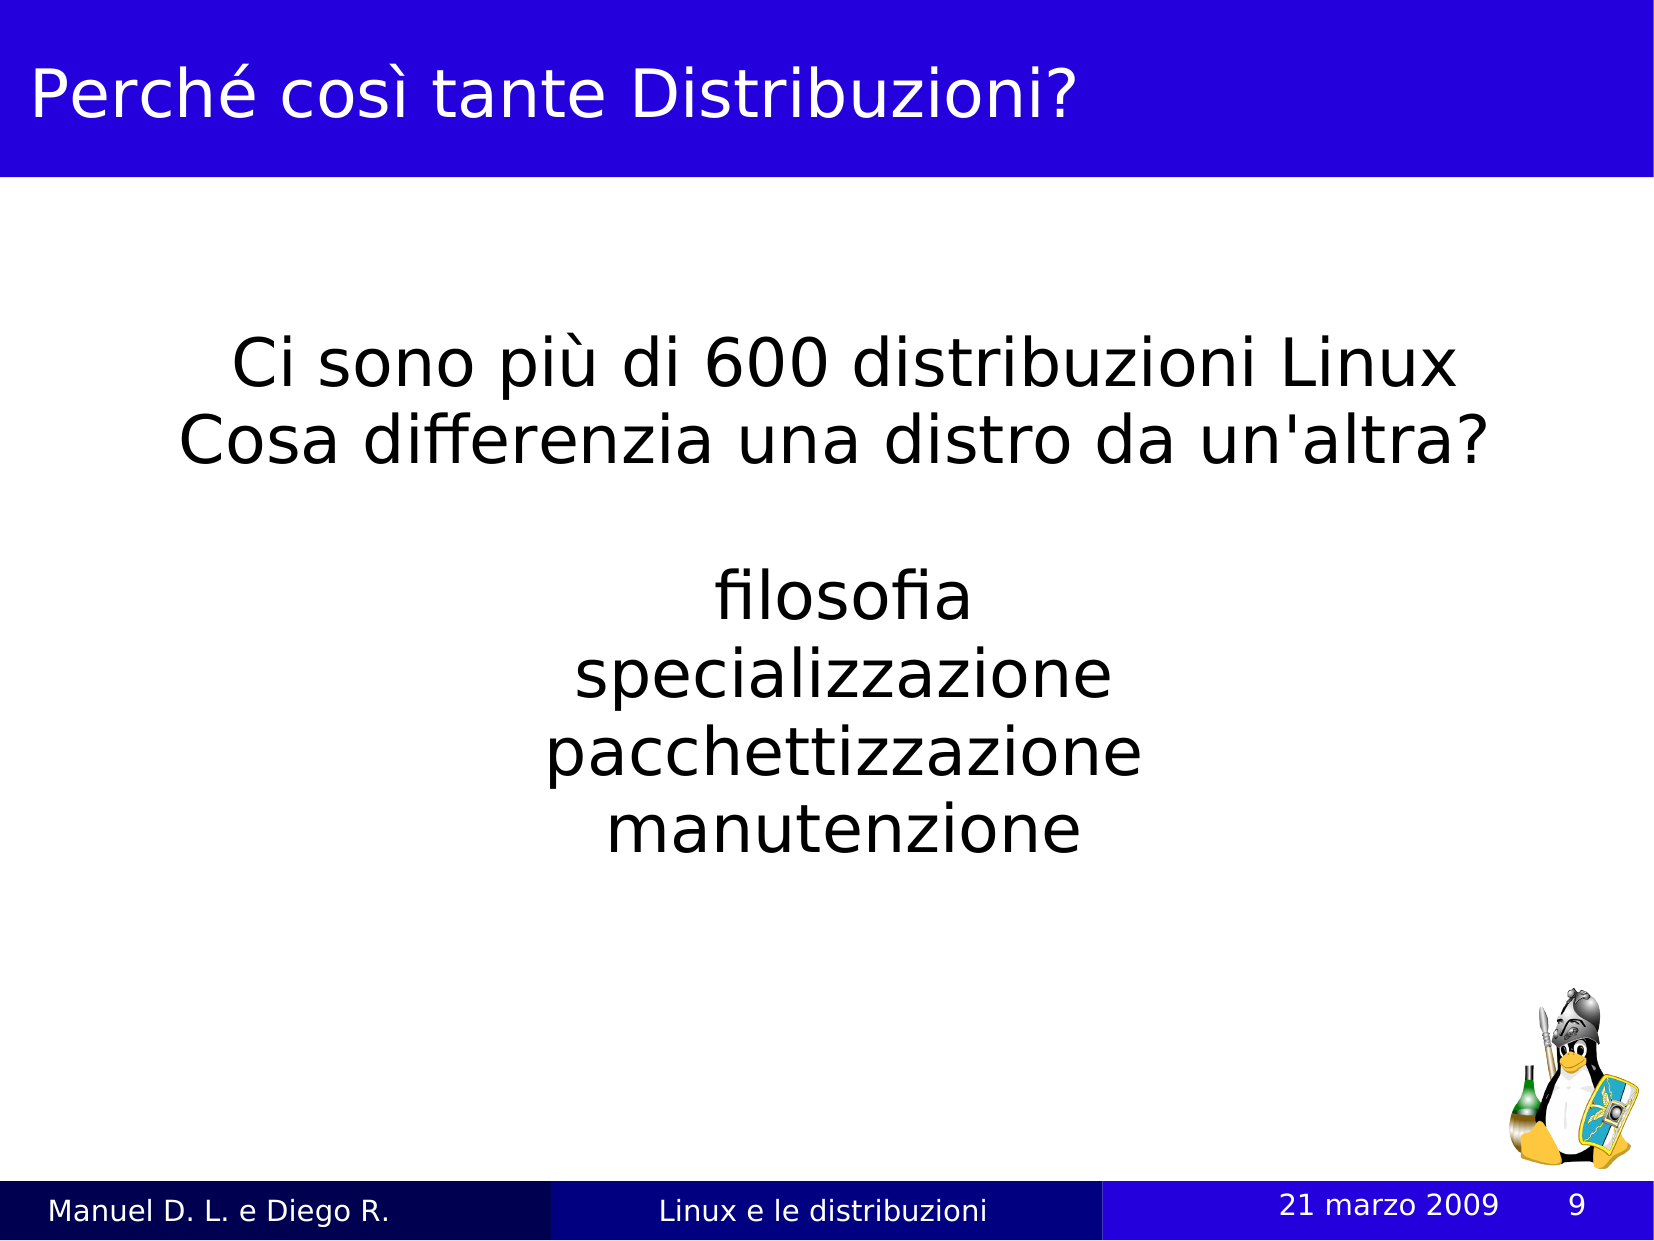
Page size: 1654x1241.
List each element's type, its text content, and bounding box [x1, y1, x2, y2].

title Perché così tante Distribuzioni? [29, 0, 1518, 193]
text_box Ci sono più di 600 distribuzioni Linux Cosa differenzia una distro da un'altra? filosofia specializzazione pacchettizzazione manutenzione [118, 301, 1536, 892]
picture [1509, 988, 1639, 1169]
